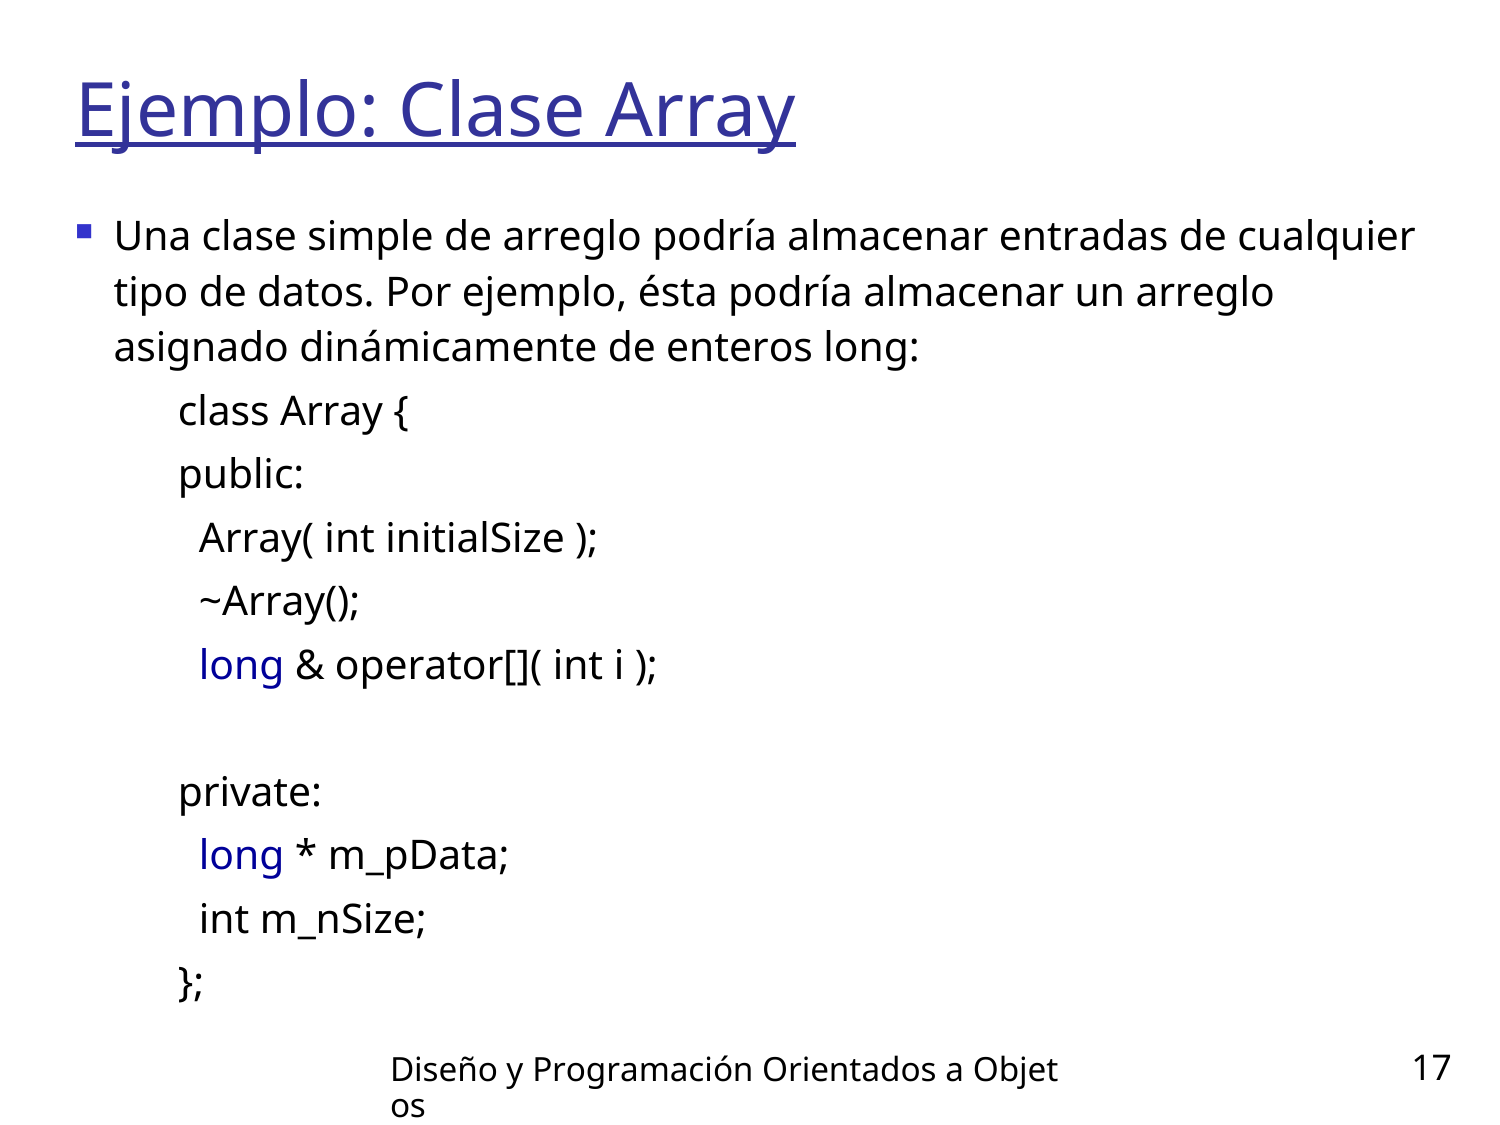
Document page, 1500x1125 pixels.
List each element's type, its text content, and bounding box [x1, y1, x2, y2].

title Ejemplo: Clase Array [75, 25, 1466, 188]
list Una clase simple de arreglo podría almacenar entradas de cualquier tipo de datos. Por ejemplo, ésta podría almacenar un arreglo asignado dinámicamente de enteros long: class Array { public: Array( int initialSize ); ~Array(); long & operator[]( int i ); private: long * m_pData; int m_nSize; }; [75, 207, 1462, 1013]
